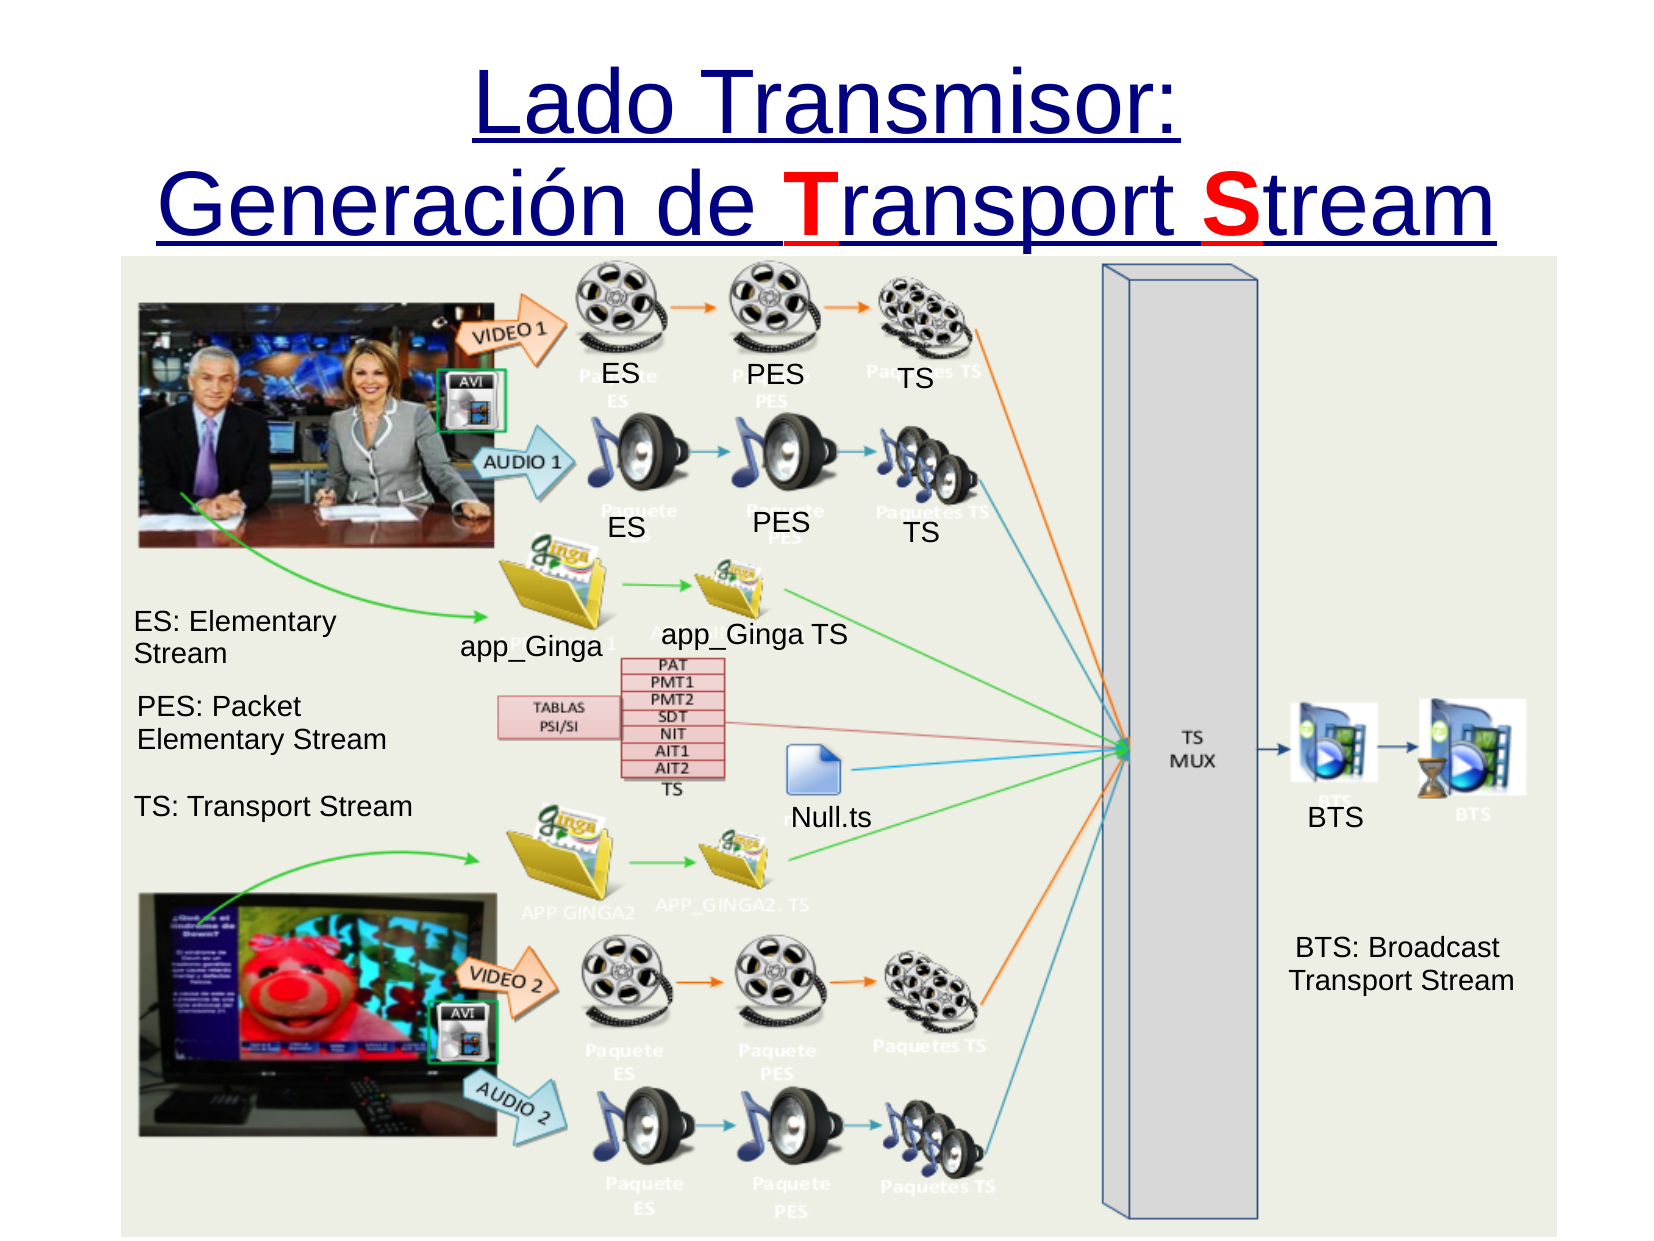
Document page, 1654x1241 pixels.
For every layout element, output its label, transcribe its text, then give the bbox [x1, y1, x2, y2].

text_box PES [737, 498, 845, 547]
text_box BTS: Broadcast Transport Stream [1273, 923, 1531, 1005]
text_box PES [731, 350, 839, 399]
text_box PES: Packet Elementary Stream [122, 682, 422, 763]
picture [121, 256, 1557, 1237]
text_box ES [592, 503, 662, 551]
text_box app_Ginga [445, 622, 633, 671]
text_box TS [888, 508, 956, 556]
text_box BTS [1292, 793, 1428, 842]
text_box app_Ginga TS [646, 610, 867, 659]
text_box ES [586, 349, 656, 398]
title Lado Transmisor: Generación de Transport Stream [82, 49, 1571, 257]
text_box TS: Transport Stream [119, 782, 429, 831]
text_box TS [882, 354, 950, 403]
text_box ES: Elementary Stream [118, 597, 360, 678]
text_box Null.ts [776, 793, 911, 842]
